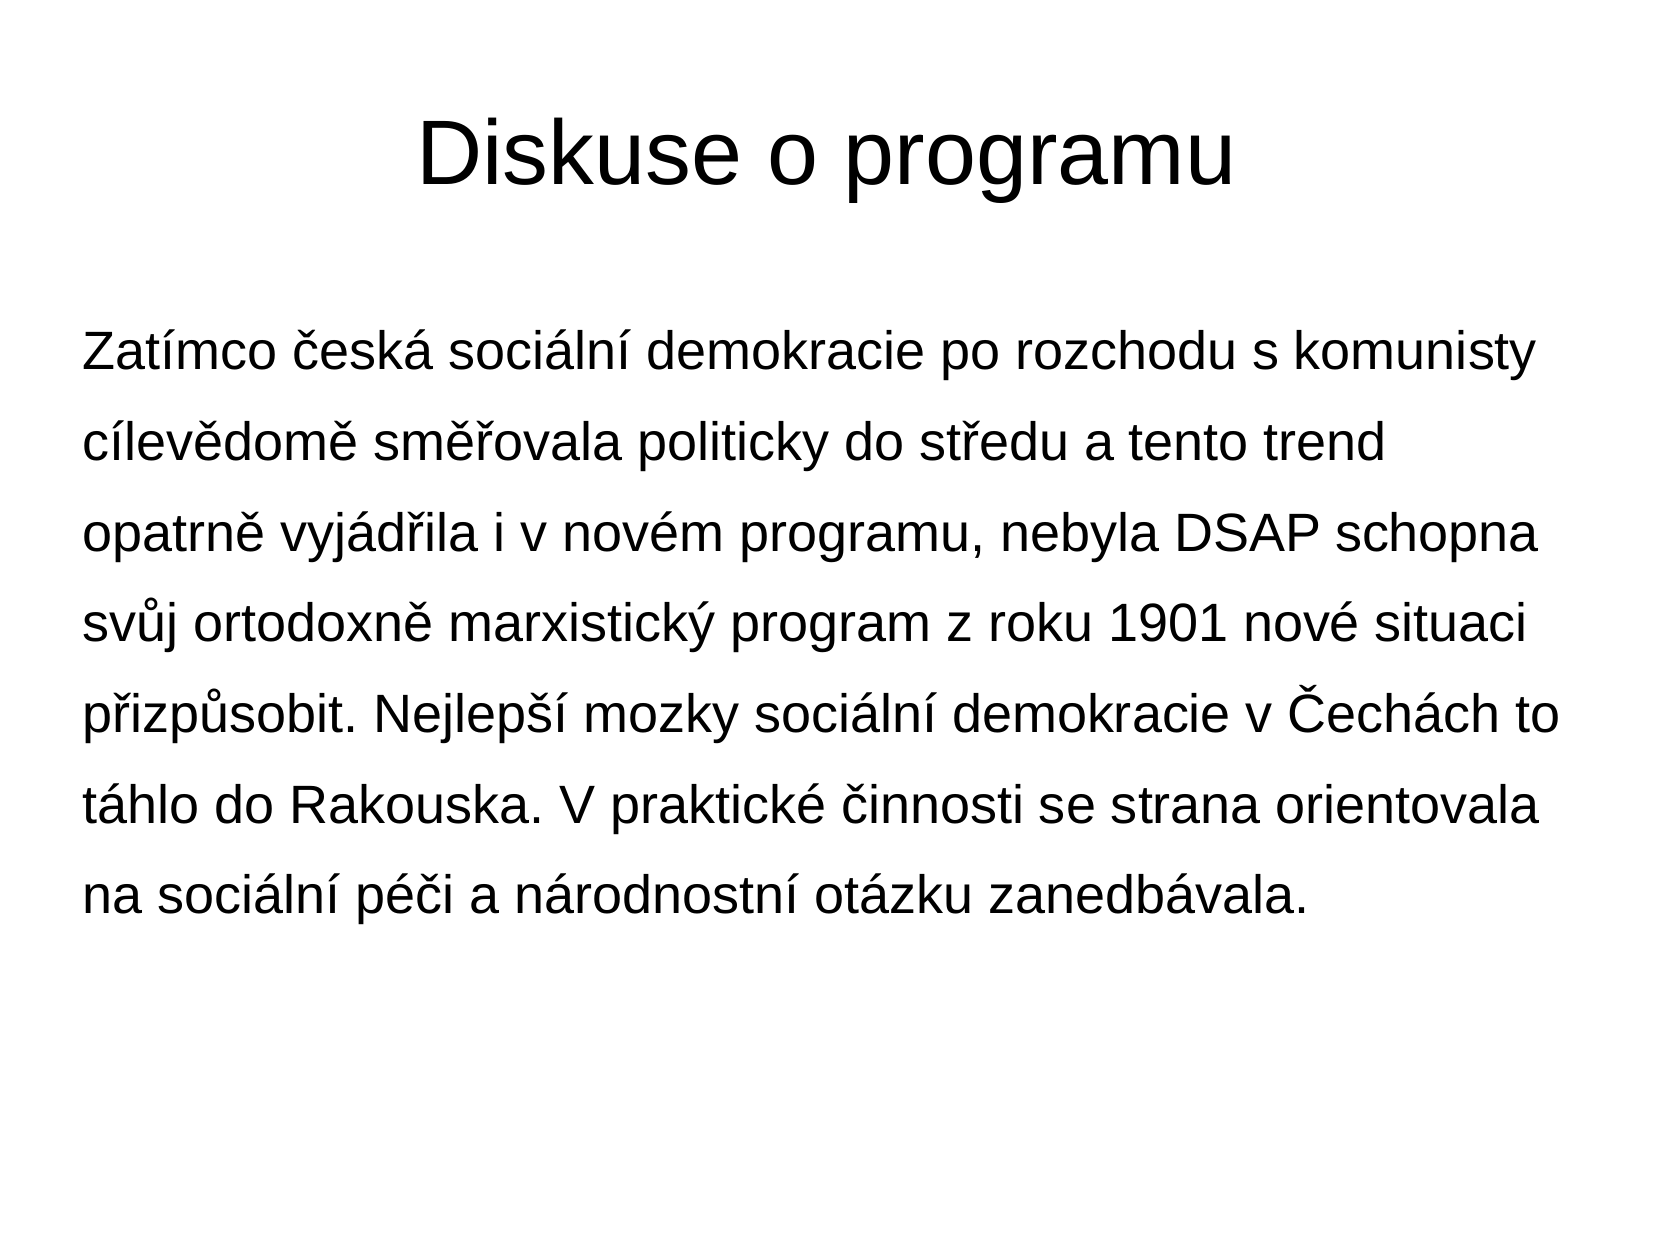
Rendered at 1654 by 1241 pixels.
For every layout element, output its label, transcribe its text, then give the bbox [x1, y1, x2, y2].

title Diskuse o programu [82, 49, 1571, 257]
list Zatímco česká sociální demokracie po rozchodu s komunisty cílevědomě směřovala politicky do středu a tento trend opatrně vyjádřila i v novém programu, nebyla DSAP schopna svůj ortodoxně marxistický program z roku 1901 nové situaci přizpůsobit. Nejlepší mozky sociální demokracie v Čechách to táhlo do Rakouska. V praktické činnosti se strana orientovala na sociální péči a národnostní otázku zanedbávala. [82, 290, 1571, 1010]
